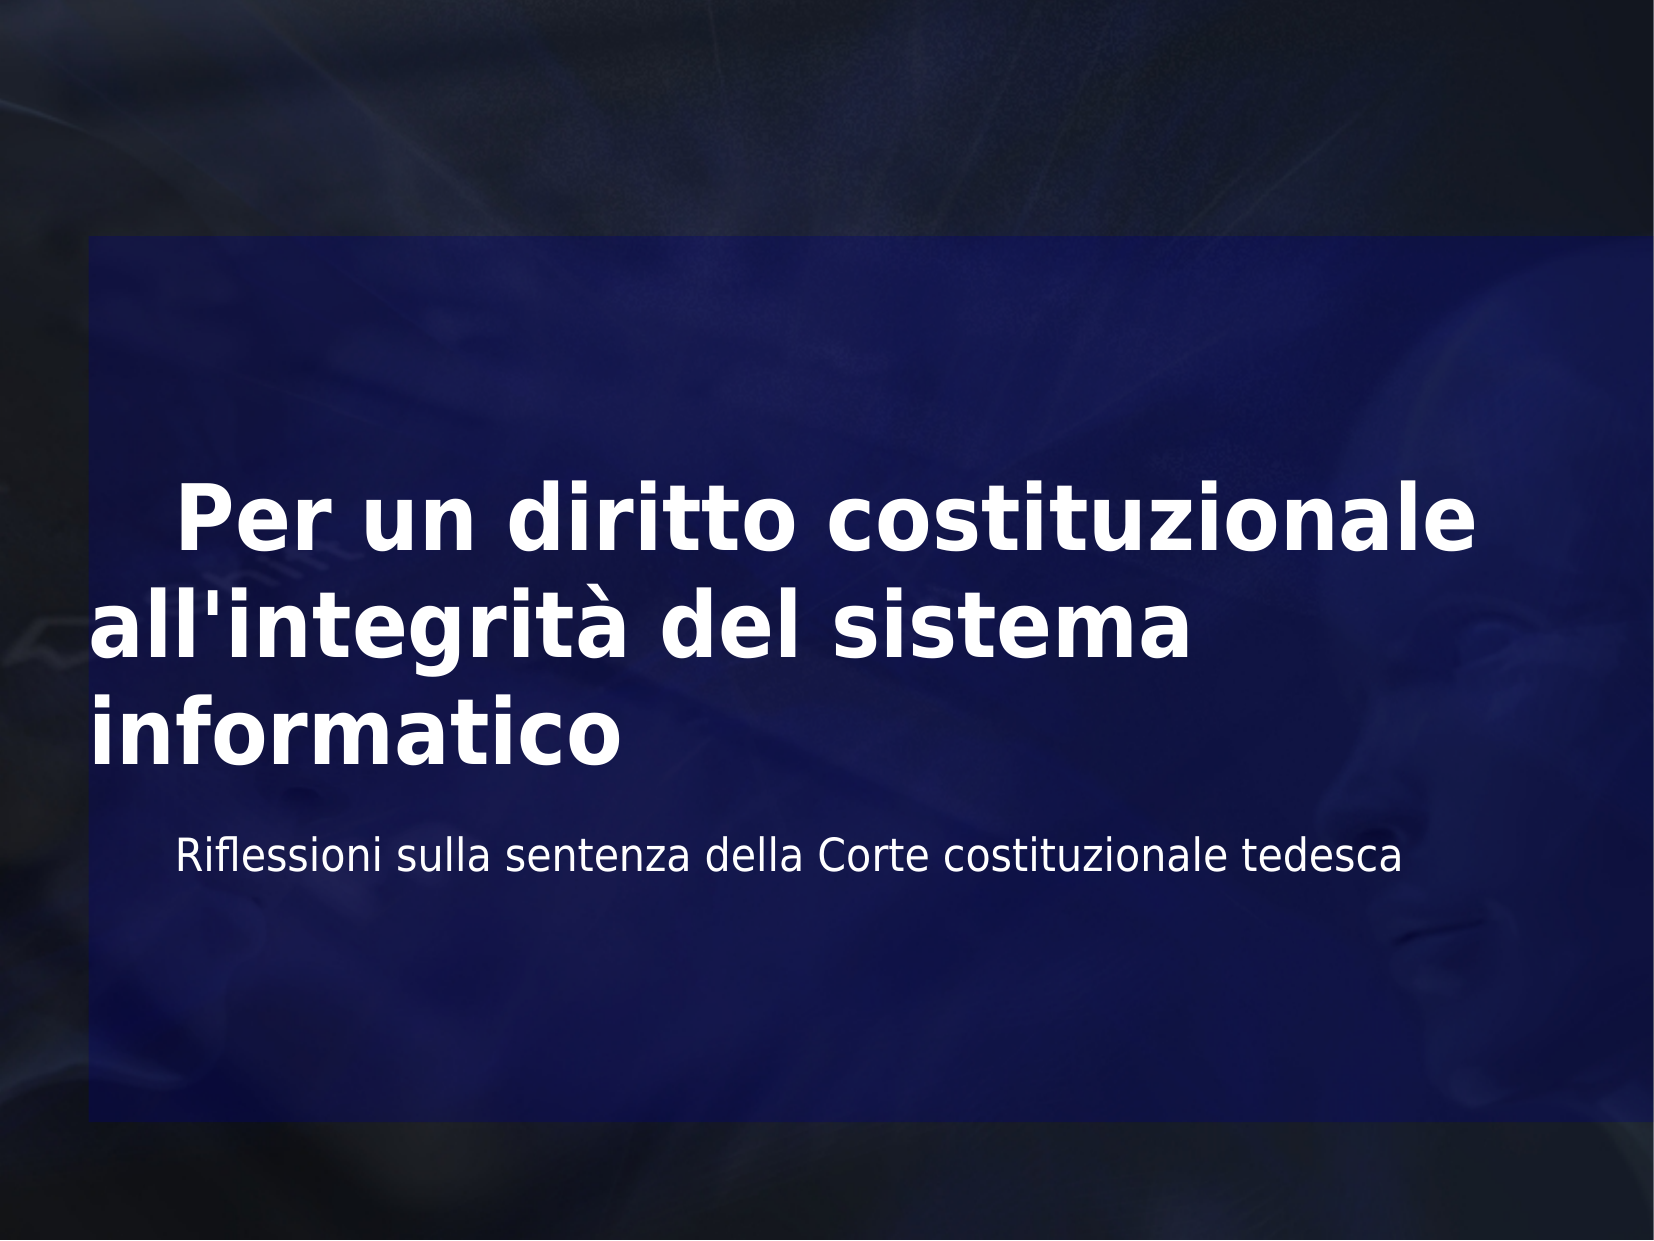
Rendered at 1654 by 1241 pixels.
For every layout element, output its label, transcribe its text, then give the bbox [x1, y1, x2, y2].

picture [0, 0, 1654, 1240]
title Per un diritto costituzionale all'integrità del sistema informatico Riflessioni sulla sentenza della Corte costituzionale tedesca [88, 236, 1654, 1123]
